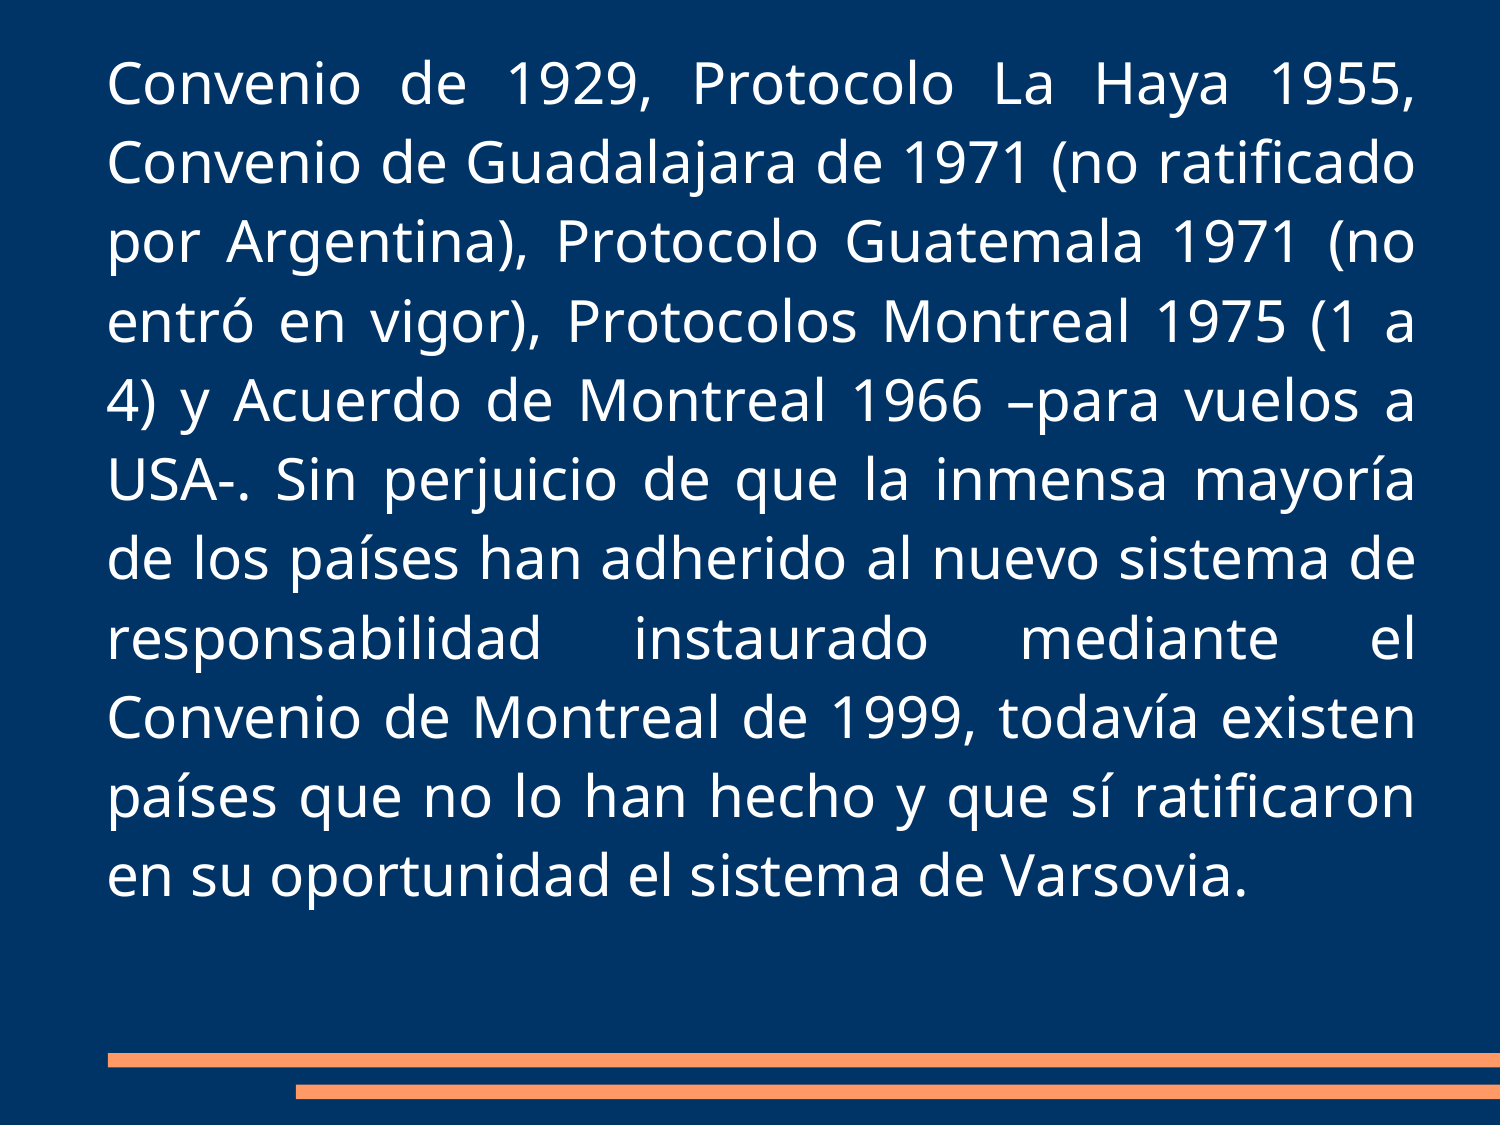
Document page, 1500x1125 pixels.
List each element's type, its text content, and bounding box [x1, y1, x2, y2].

list Convenio de 1929, Protocolo La Haya 1955, Convenio de Guadalajara de 1971 (no ratificado por Argentina), Protocolo Guatemala 1971 (no entró en vigor), Protocolos Montreal 1975 (1 a 4) y Acuerdo de Montreal 1966 –para vuelos a USA-. Sin perjuicio de que la inmensa mayoría de los países han adherido al nuevo sistema de responsabilidad instaurado mediante el Convenio de Montreal de 1999, todavía existen países que no lo han hecho y que sí ratificaron en su oportunidad el sistema de Varsovia. [106, 42, 1418, 1089]
